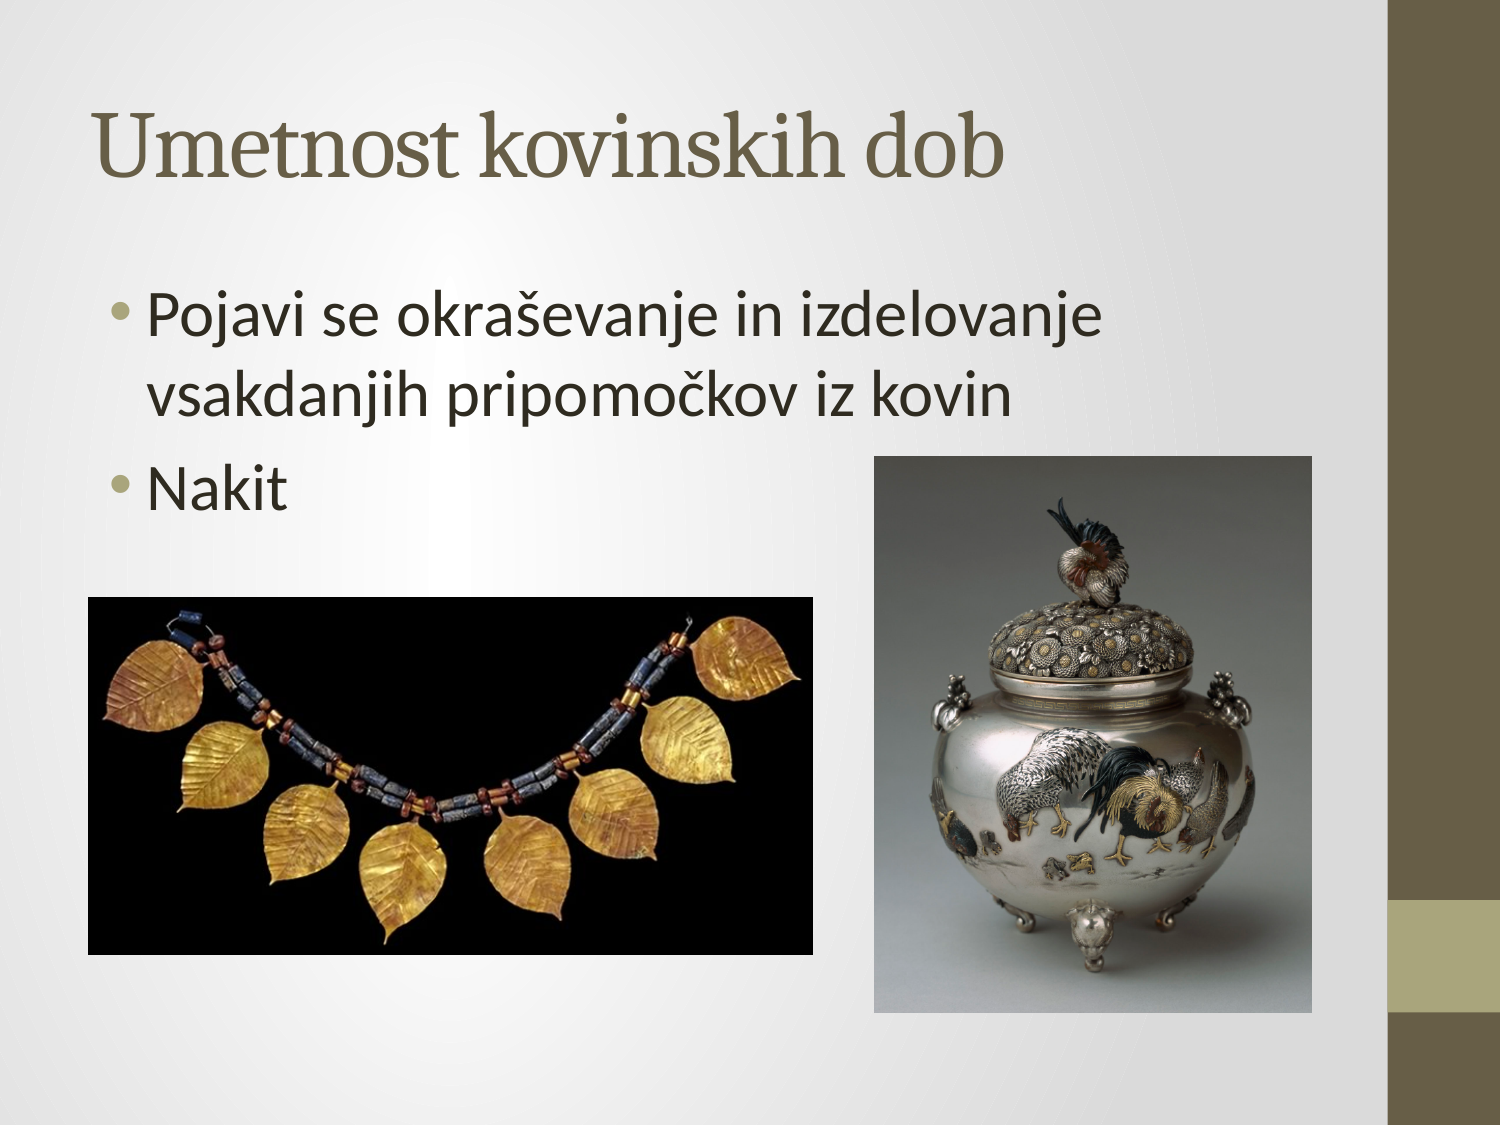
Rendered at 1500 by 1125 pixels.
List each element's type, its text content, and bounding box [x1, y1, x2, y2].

picture [874, 456, 1312, 1013]
picture [88, 597, 813, 955]
list Pojavi se okraševanje in izdelovanje vsakdanjih pripomočkov iz kovin Nakit [75, 262, 1325, 1050]
title Umetnost kovinskih dob [75, 45, 1325, 233]
